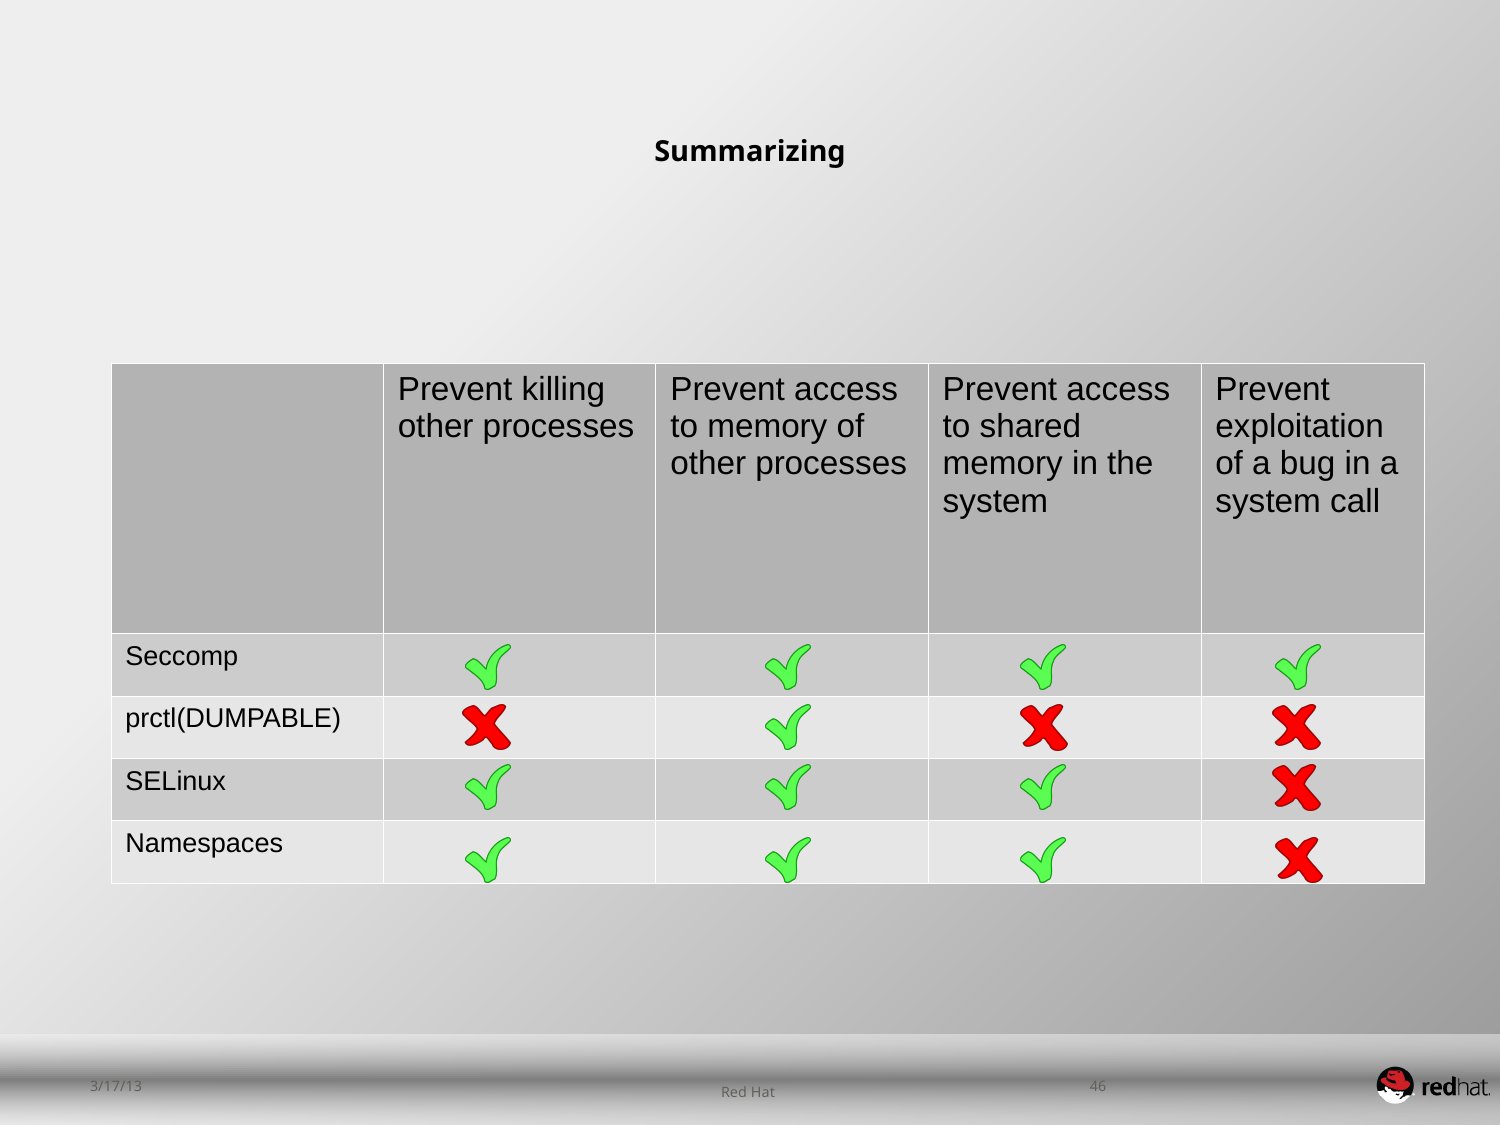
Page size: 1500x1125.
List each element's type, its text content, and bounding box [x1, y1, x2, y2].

table_cell [656, 759, 928, 820]
footer Red Hat [300, 1065, 1200, 1110]
table_header [112, 364, 383, 633]
picture [1272, 764, 1321, 811]
picture [1272, 704, 1321, 751]
picture [465, 764, 511, 811]
table_cell [1202, 697, 1424, 758]
picture [1275, 644, 1321, 691]
table_cell [384, 821, 655, 883]
picture [765, 764, 811, 811]
picture [1020, 644, 1066, 691]
picture [1020, 764, 1066, 811]
table_cell [1202, 634, 1424, 696]
table_cell [1202, 759, 1424, 820]
picture [765, 644, 811, 691]
picture [765, 704, 811, 751]
picture [765, 837, 811, 884]
picture [1364, 1057, 1500, 1110]
picture [465, 837, 511, 884]
table_cell [929, 697, 1201, 758]
table_cell [1202, 821, 1424, 883]
table_cell prctl(DUMPABLE) [112, 697, 383, 758]
picture [462, 704, 511, 751]
slide_number <number> [1074, 1051, 1337, 1112]
table_cell [929, 821, 1201, 883]
title Summarizing [75, 22, 1426, 188]
table_cell [384, 697, 655, 758]
table_cell [656, 634, 928, 696]
table_cell [384, 759, 655, 820]
picture [1275, 837, 1323, 884]
table_header Prevent killing other processes [384, 364, 655, 633]
table_cell SELinux [112, 759, 383, 820]
table_header Prevent exploitation of a bug in a system call [1202, 364, 1424, 633]
slide_number 3/17/13 [75, 1051, 425, 1112]
table_cell [929, 634, 1201, 696]
table_cell Seccomp [112, 634, 383, 696]
picture [1020, 837, 1066, 884]
table_header Prevent access to memory of other processes [656, 364, 928, 633]
picture [1020, 704, 1068, 751]
table_cell Namespaces [112, 821, 383, 883]
table_cell [929, 759, 1201, 820]
table_header Prevent access to shared memory in the system [929, 364, 1201, 633]
table_cell [384, 634, 655, 696]
picture [465, 644, 511, 691]
table_cell [656, 697, 928, 758]
table_cell [656, 821, 928, 883]
